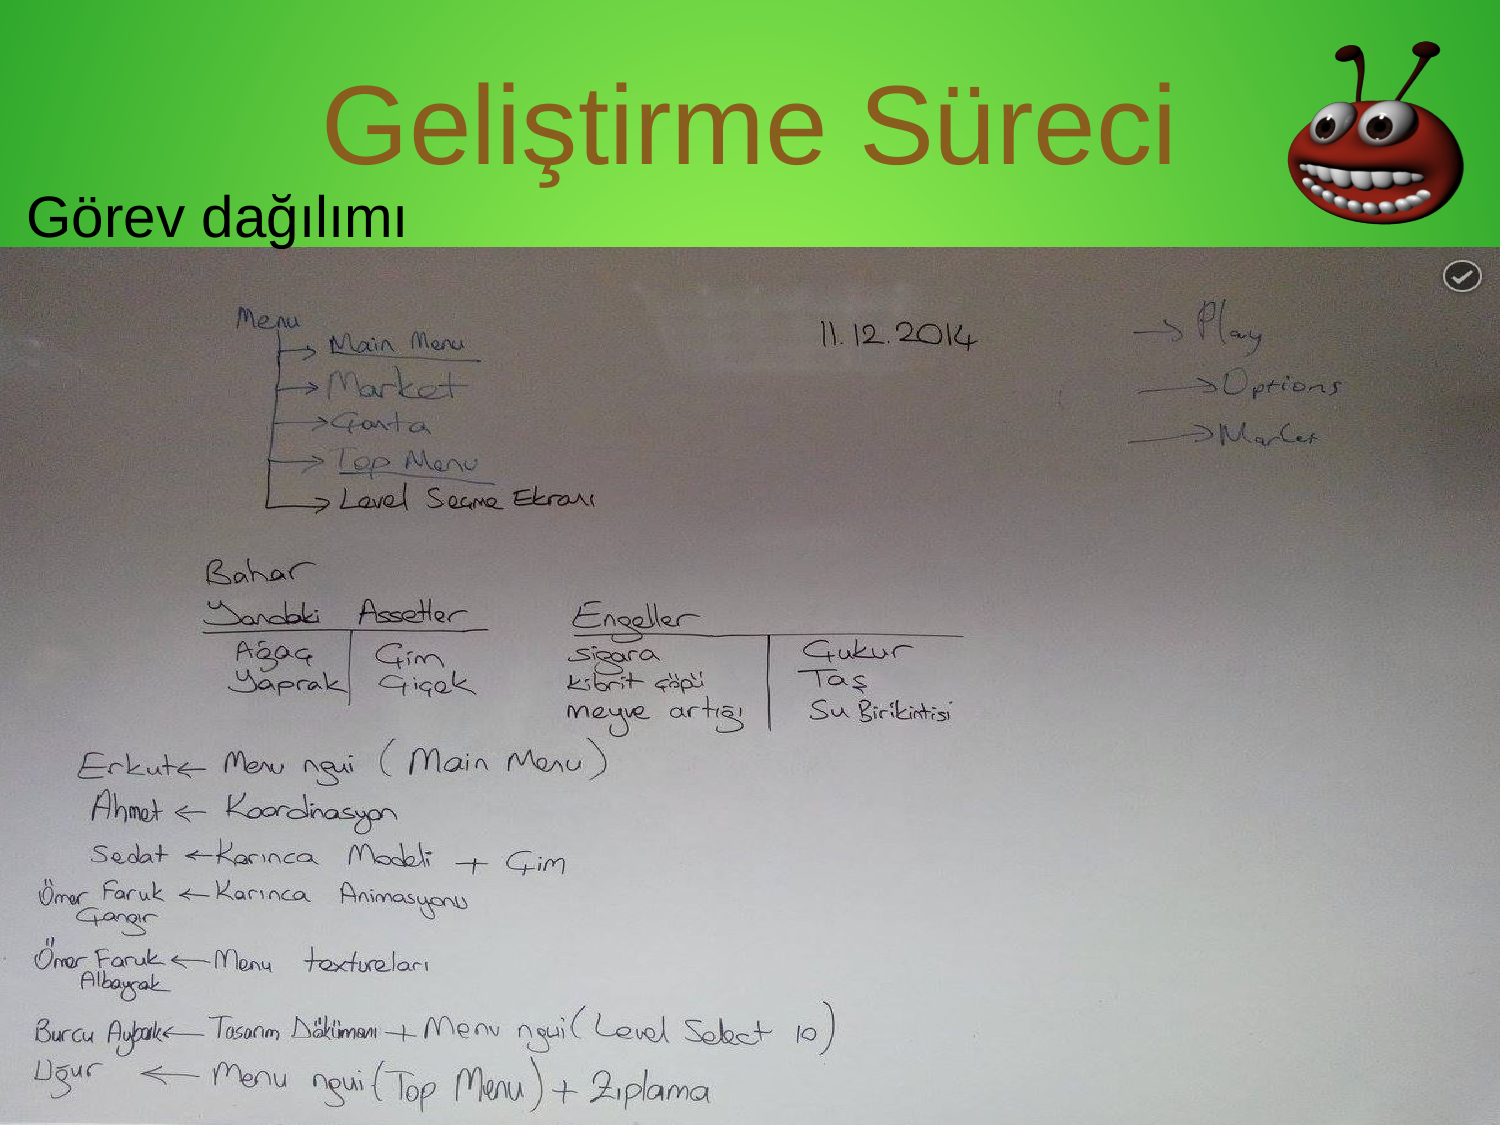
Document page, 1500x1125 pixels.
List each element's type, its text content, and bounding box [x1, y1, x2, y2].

text_box Görev dağılımı [11, 177, 1465, 258]
text_box Geliştirme Süreci [75, 45, 1287, 177]
picture [1287, 41, 1465, 225]
picture [0, 247, 1500, 1125]
